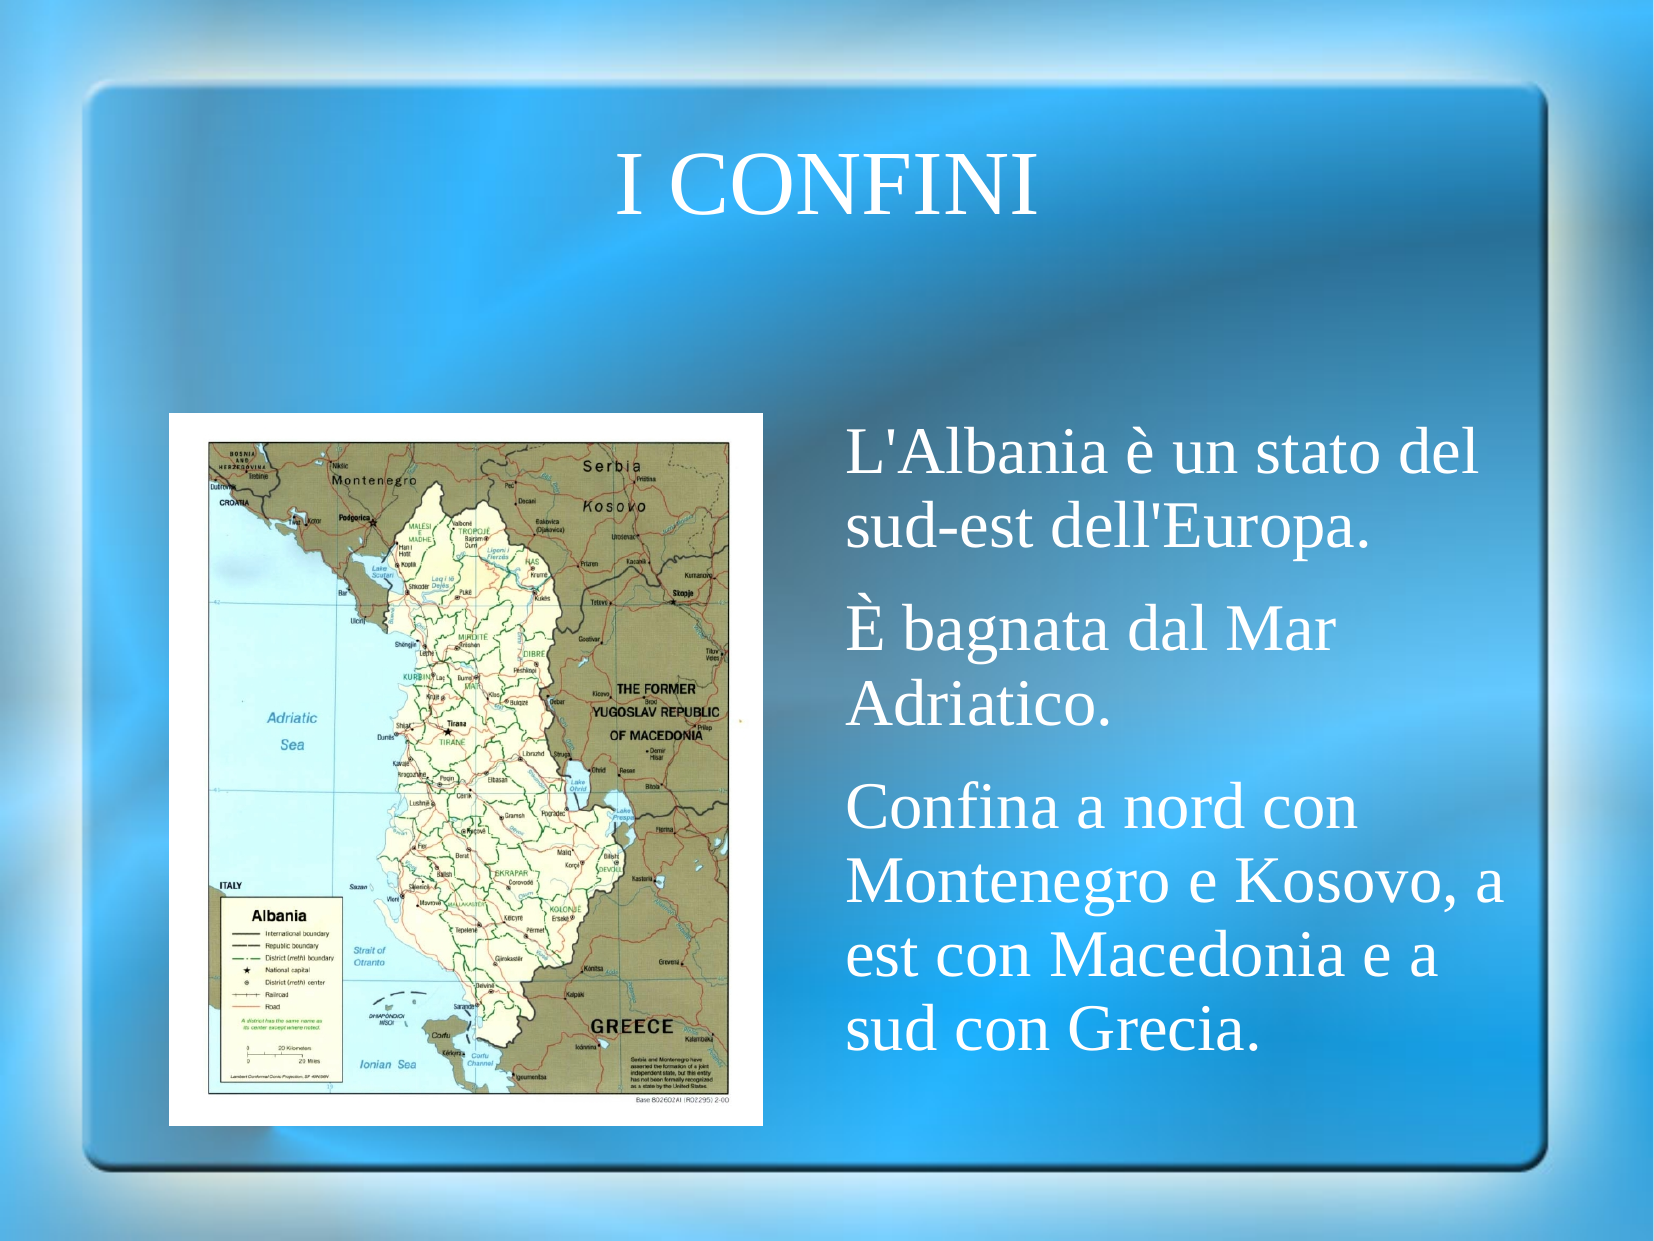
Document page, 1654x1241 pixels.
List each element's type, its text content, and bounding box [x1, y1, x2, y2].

list L'Albania è un stato del sud-est dell'Europa. È bagnata dal Mar Adriatico. Confina a nord con Montenegro e Kosovo, a est con Macedonia e a sud con Grecia. [845, 413, 1535, 1112]
title I CONFINI [121, 132, 1534, 235]
picture [0, 0, 1654, 1241]
